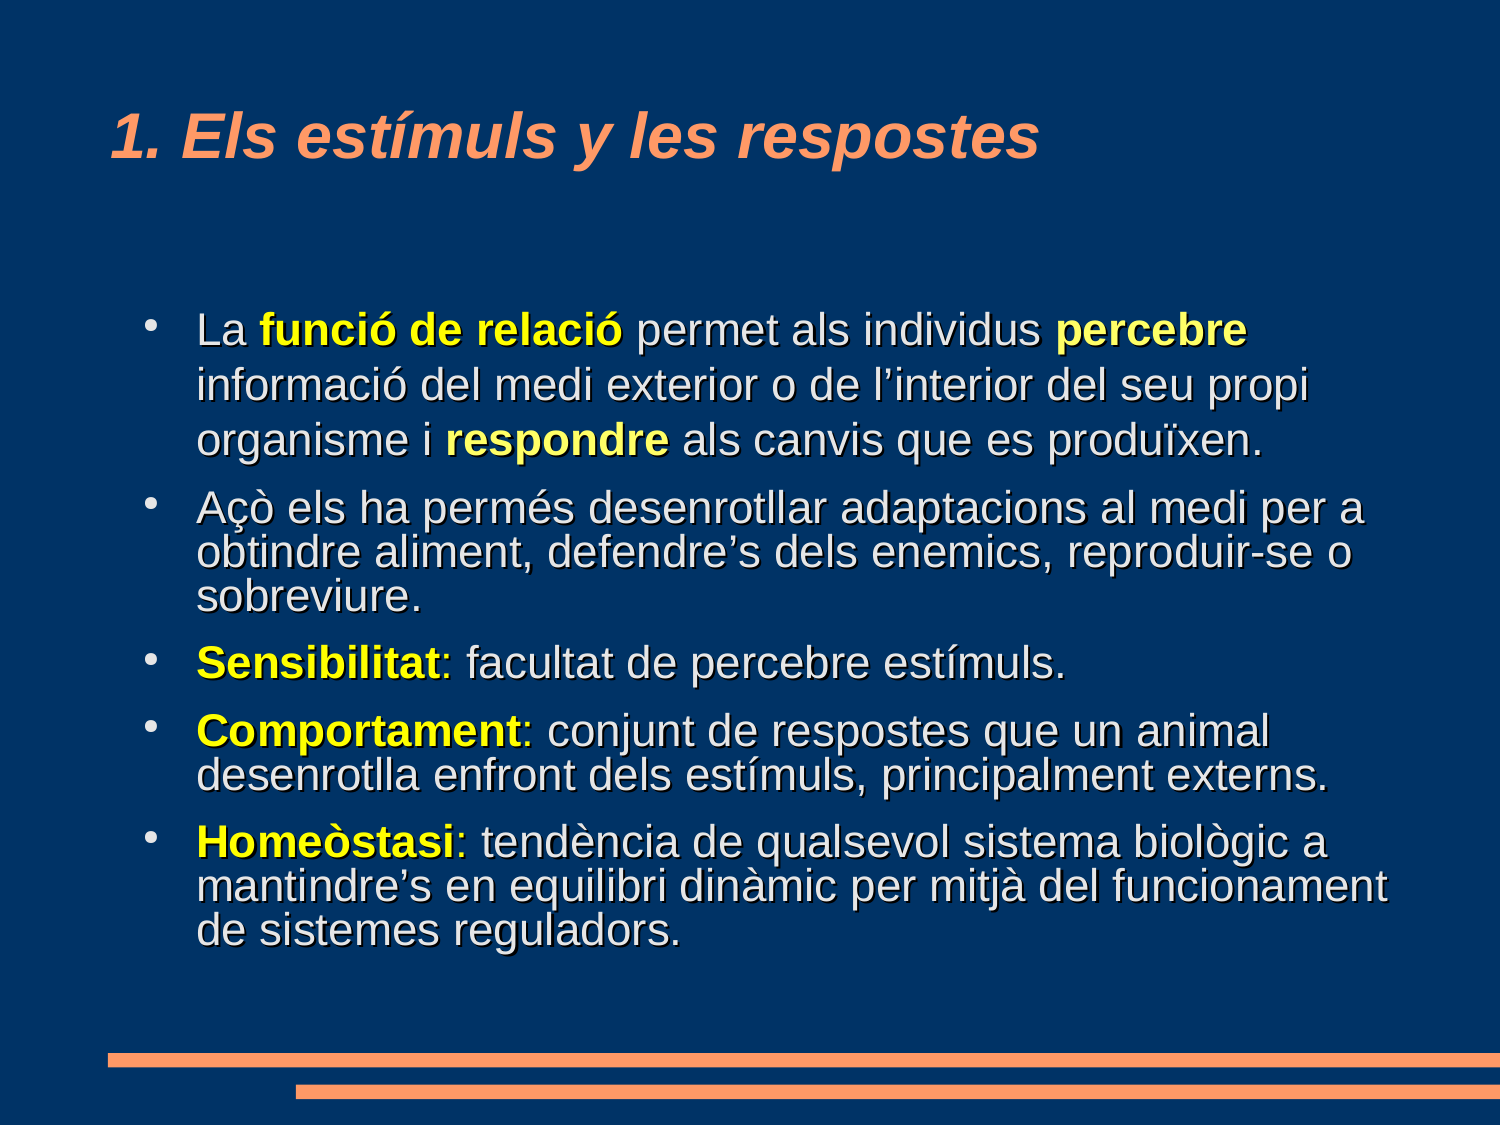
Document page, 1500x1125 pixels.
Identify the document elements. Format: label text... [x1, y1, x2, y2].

title 1. Els estímuls y les respostes [110, 41, 1392, 230]
list La funció de relació permet als individus percebre informació del medi exterior o de l’interior del seu propi organisme i respondre als canvis que es produïxen. Açò els ha permés desenrotllar adaptacions al medi per a obtindre aliment, defendre’s dels enemics, reproduir-se o sobreviure. Sensibilitat: facultat de percebre estímuls. Comportament: conjunt de respostes que un animal desenrotlla enfront dels estímuls, principalment externs. Homeòstasi: tendència de qualsevol sistema biològic a mantindre’s en equilibri dinàmic per mitjà del funcionament de sistemes reguladors. [110, 292, 1416, 1027]
